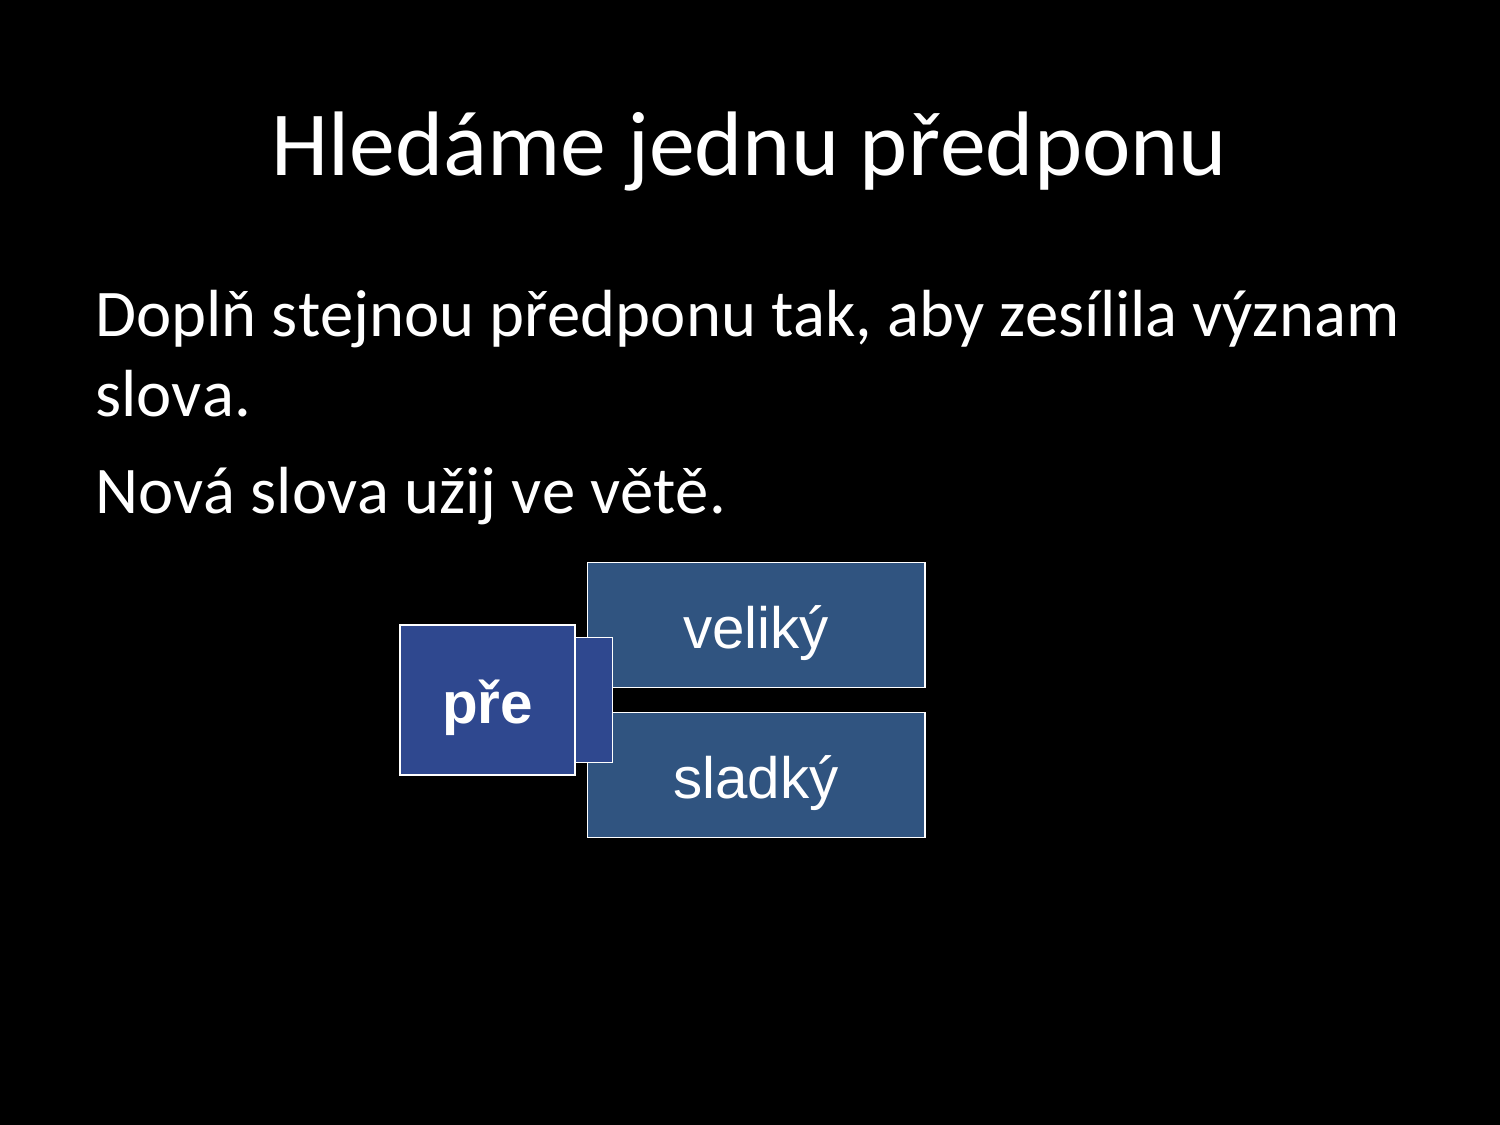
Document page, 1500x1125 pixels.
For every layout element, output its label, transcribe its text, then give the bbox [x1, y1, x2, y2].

text_box ? [576, 637, 613, 763]
text_box sladký [587, 712, 925, 838]
text_box veliký [587, 562, 925, 688]
list Doplň stejnou předponu tak, aby zesílila význam slova. Nová slova užij ve větě. [75, 262, 1426, 1006]
title Hledáme jednu předponu [75, 45, 1426, 233]
text_box pře [399, 624, 576, 775]
